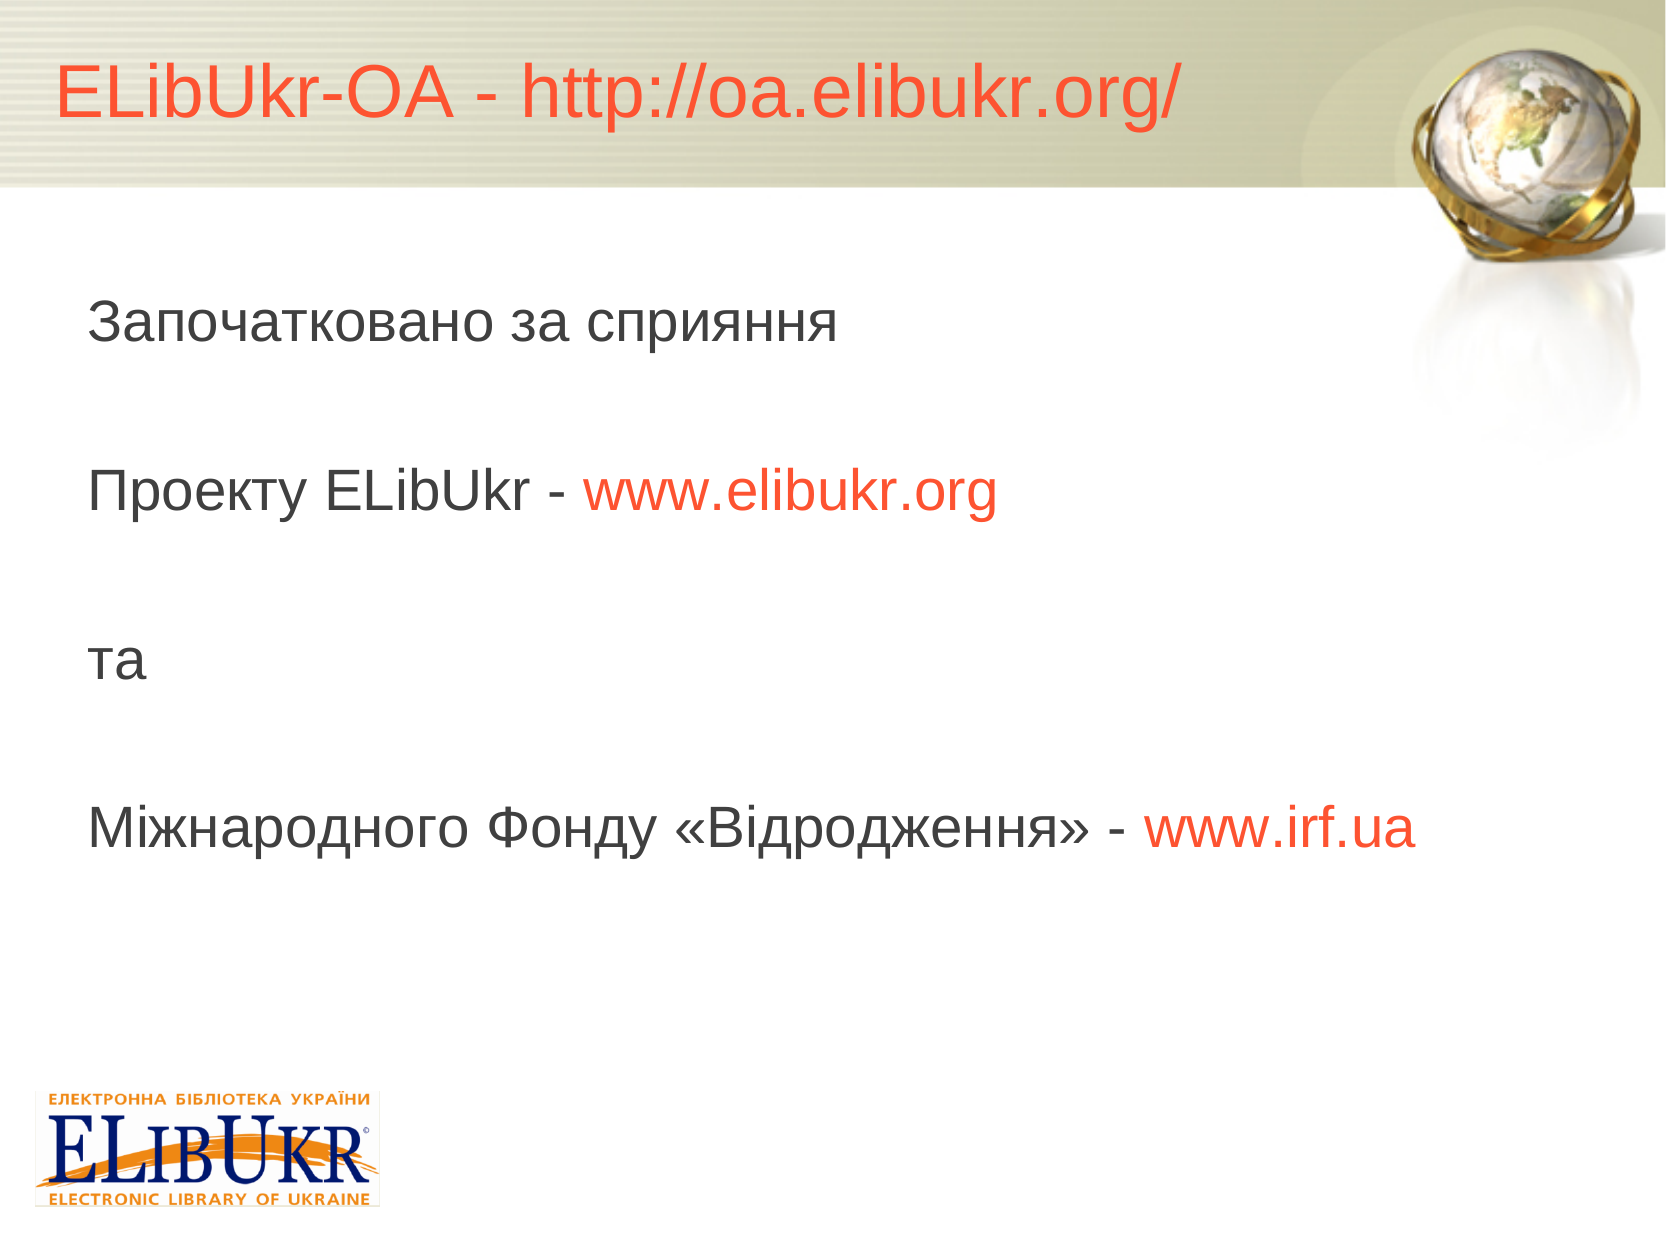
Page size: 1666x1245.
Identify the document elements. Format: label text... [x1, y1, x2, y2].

title ELibUkr-OA - http://oa.elibukr.org/ [37, 12, 1388, 163]
picture [0, 0, 1666, 1245]
list Започатковано за сприяння Проекту ELibUkr - www.elibukr.org та Міжнародного Фонду «Відродження» - www.irf.ua [70, 274, 1666, 1113]
